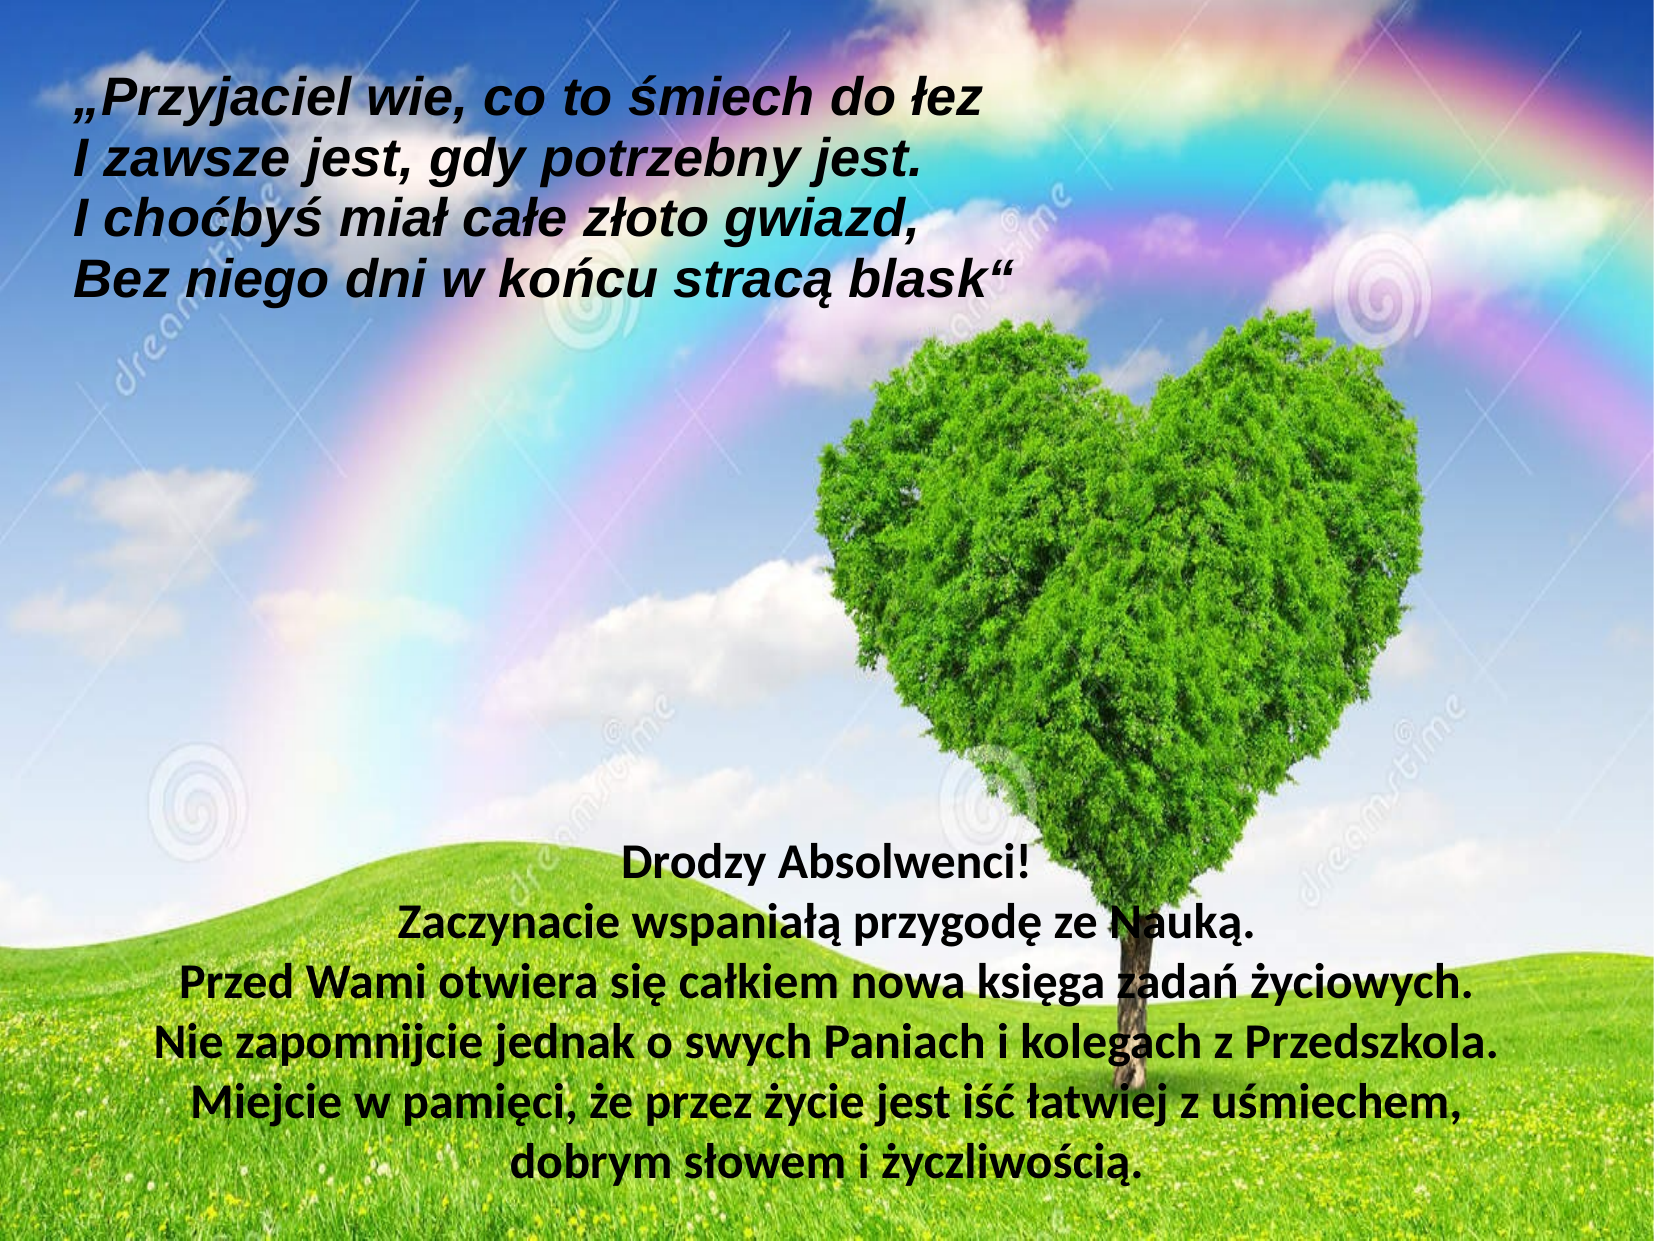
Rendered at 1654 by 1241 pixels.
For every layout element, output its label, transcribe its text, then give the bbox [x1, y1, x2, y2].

text_box „Przyjaciel wie, co to śmiech do łez I zawsze jest, gdy potrzebny jest. I choćbyś miał całe złoto gwiazd, Bez niego dni w końcu stracą blask“ [59, 59, 1034, 384]
text_box Drodzy Absolwenci! Zaczynacie wspaniałą przygodę ze Nauką. Przed Wami otwiera się całkiem nowa księga zadań życiowych. Nie zapomnijcie jednak o swych Paniach i kolegach z Przedszkola. Miejcie w pamięci, że przez życie jest iść łatwiej z uśmiechem, dobrym słowem i życzliwością. [35, 821, 1618, 1196]
picture [0, 0, 1654, 1241]
